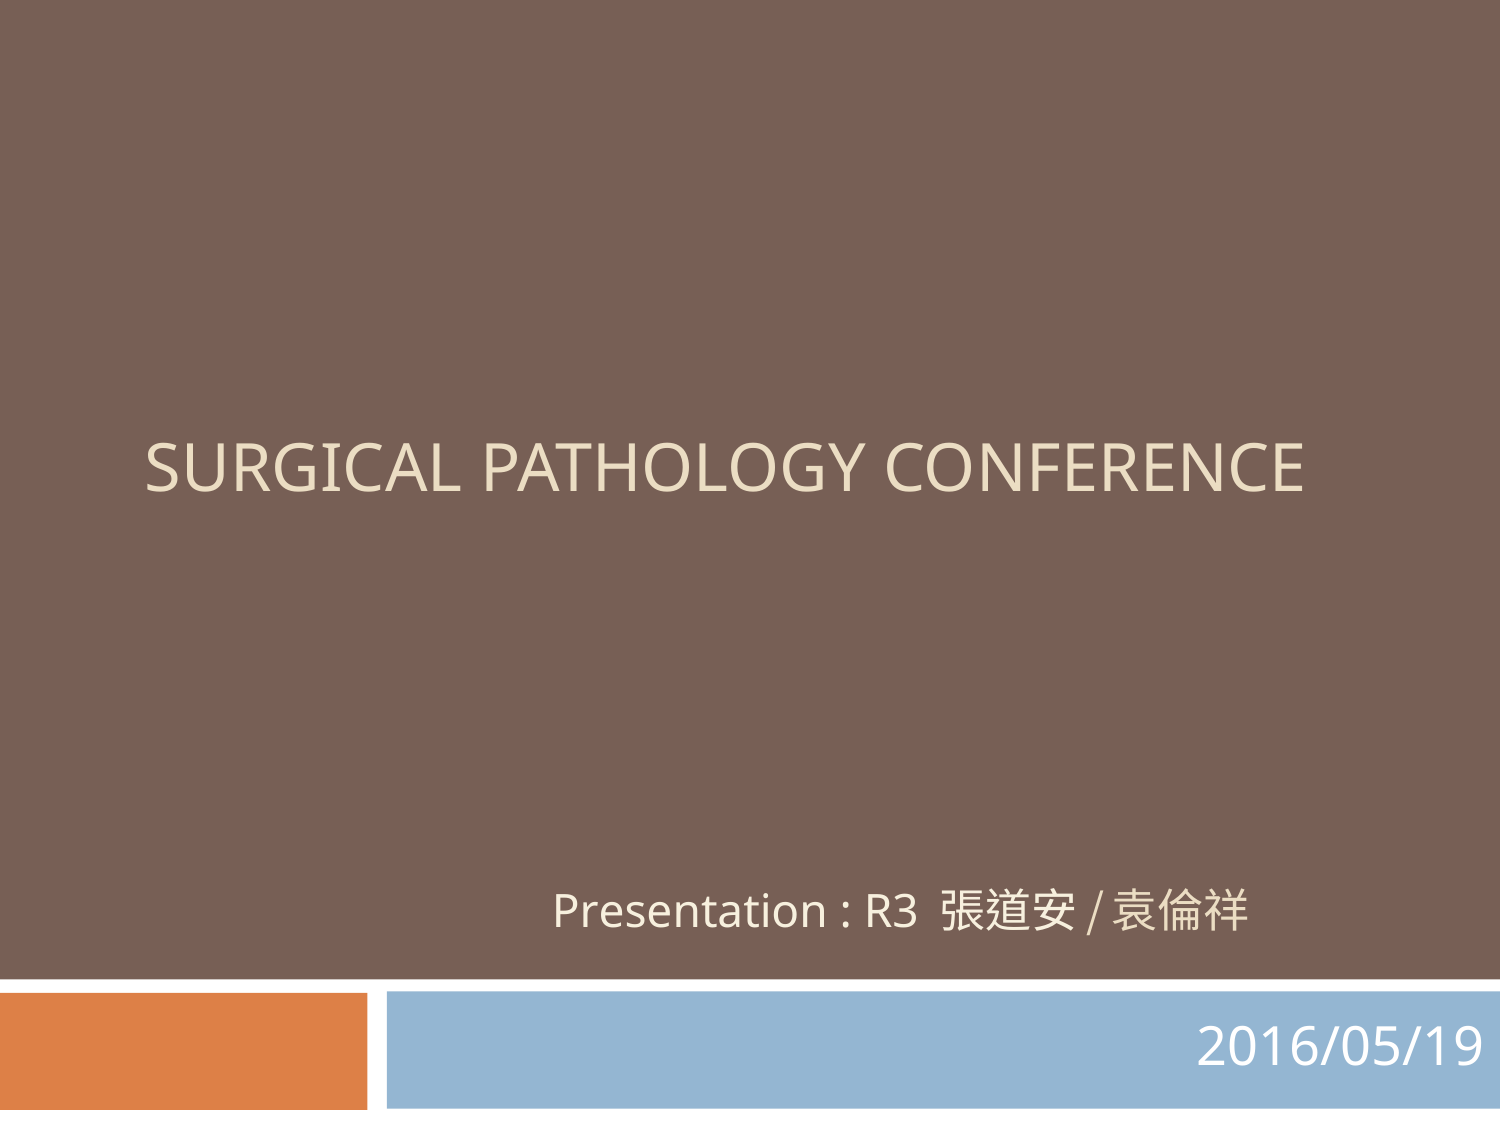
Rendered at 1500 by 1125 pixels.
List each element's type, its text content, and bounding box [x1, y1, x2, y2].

title SURGICAL PATHOLOGY CONFERENCE [53, 160, 1400, 513]
text_box Presentation : R3 張道安/袁倫祥 [537, 798, 1500, 945]
subtitle 2016/05/19 [399, 987, 1500, 1101]
